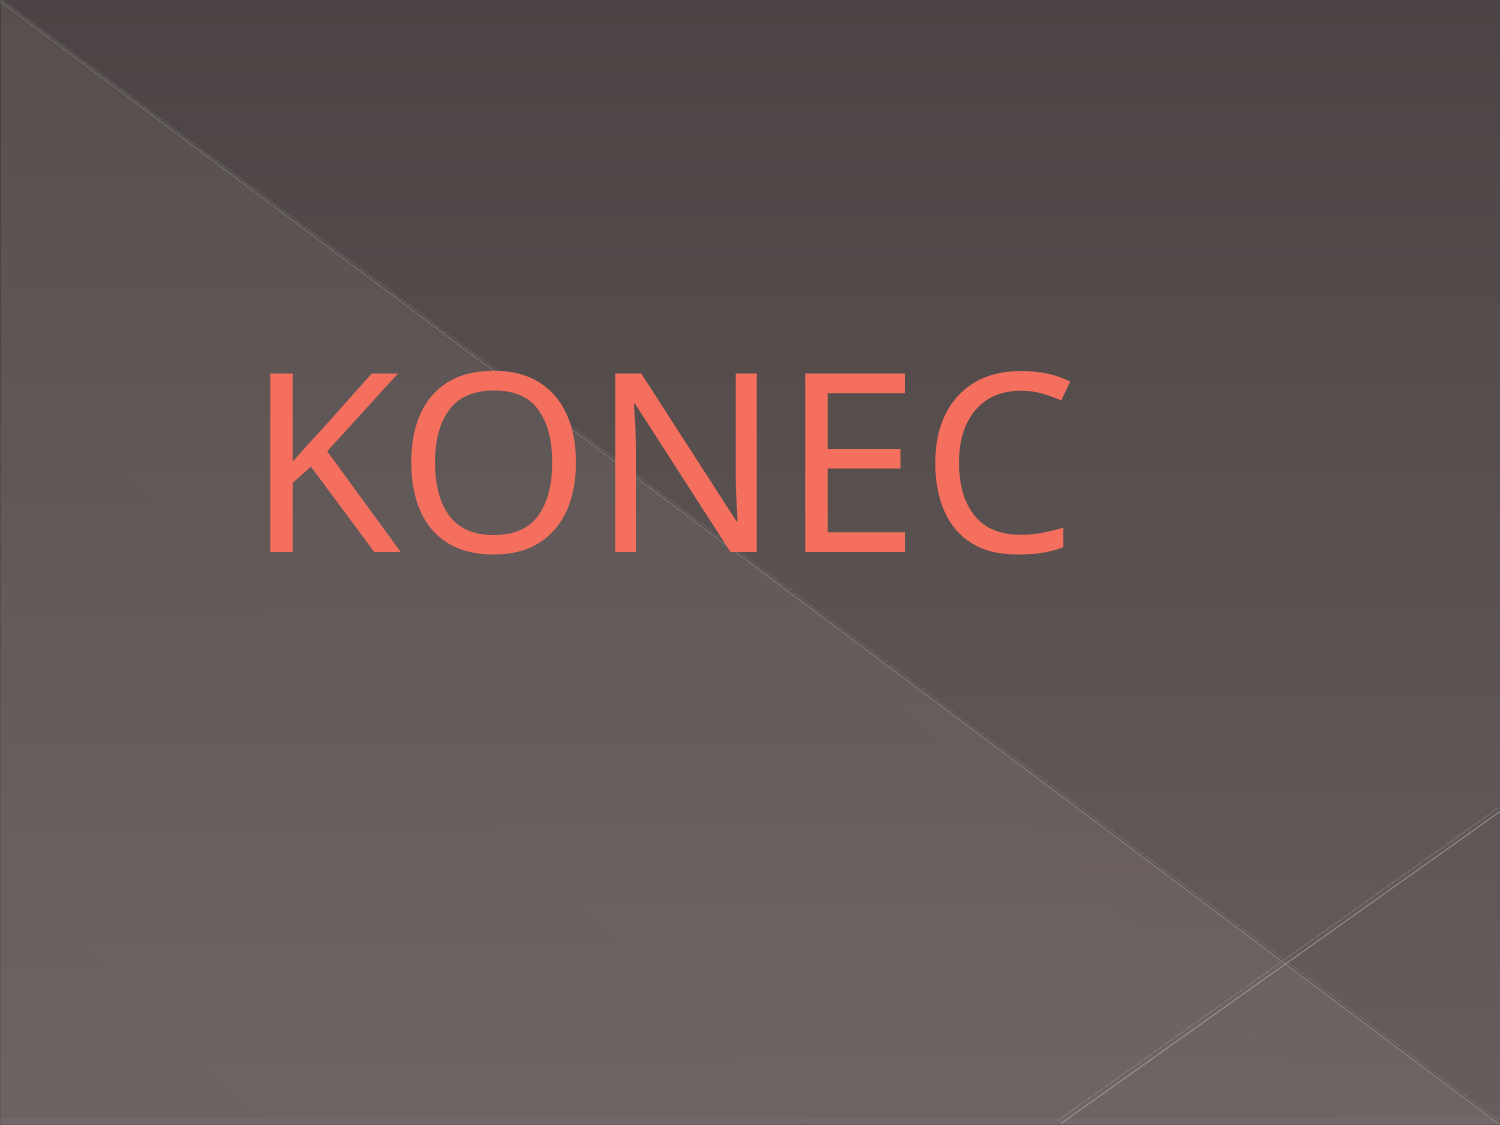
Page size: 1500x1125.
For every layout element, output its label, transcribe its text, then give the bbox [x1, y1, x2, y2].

title KONEC [152, 46, 1461, 859]
